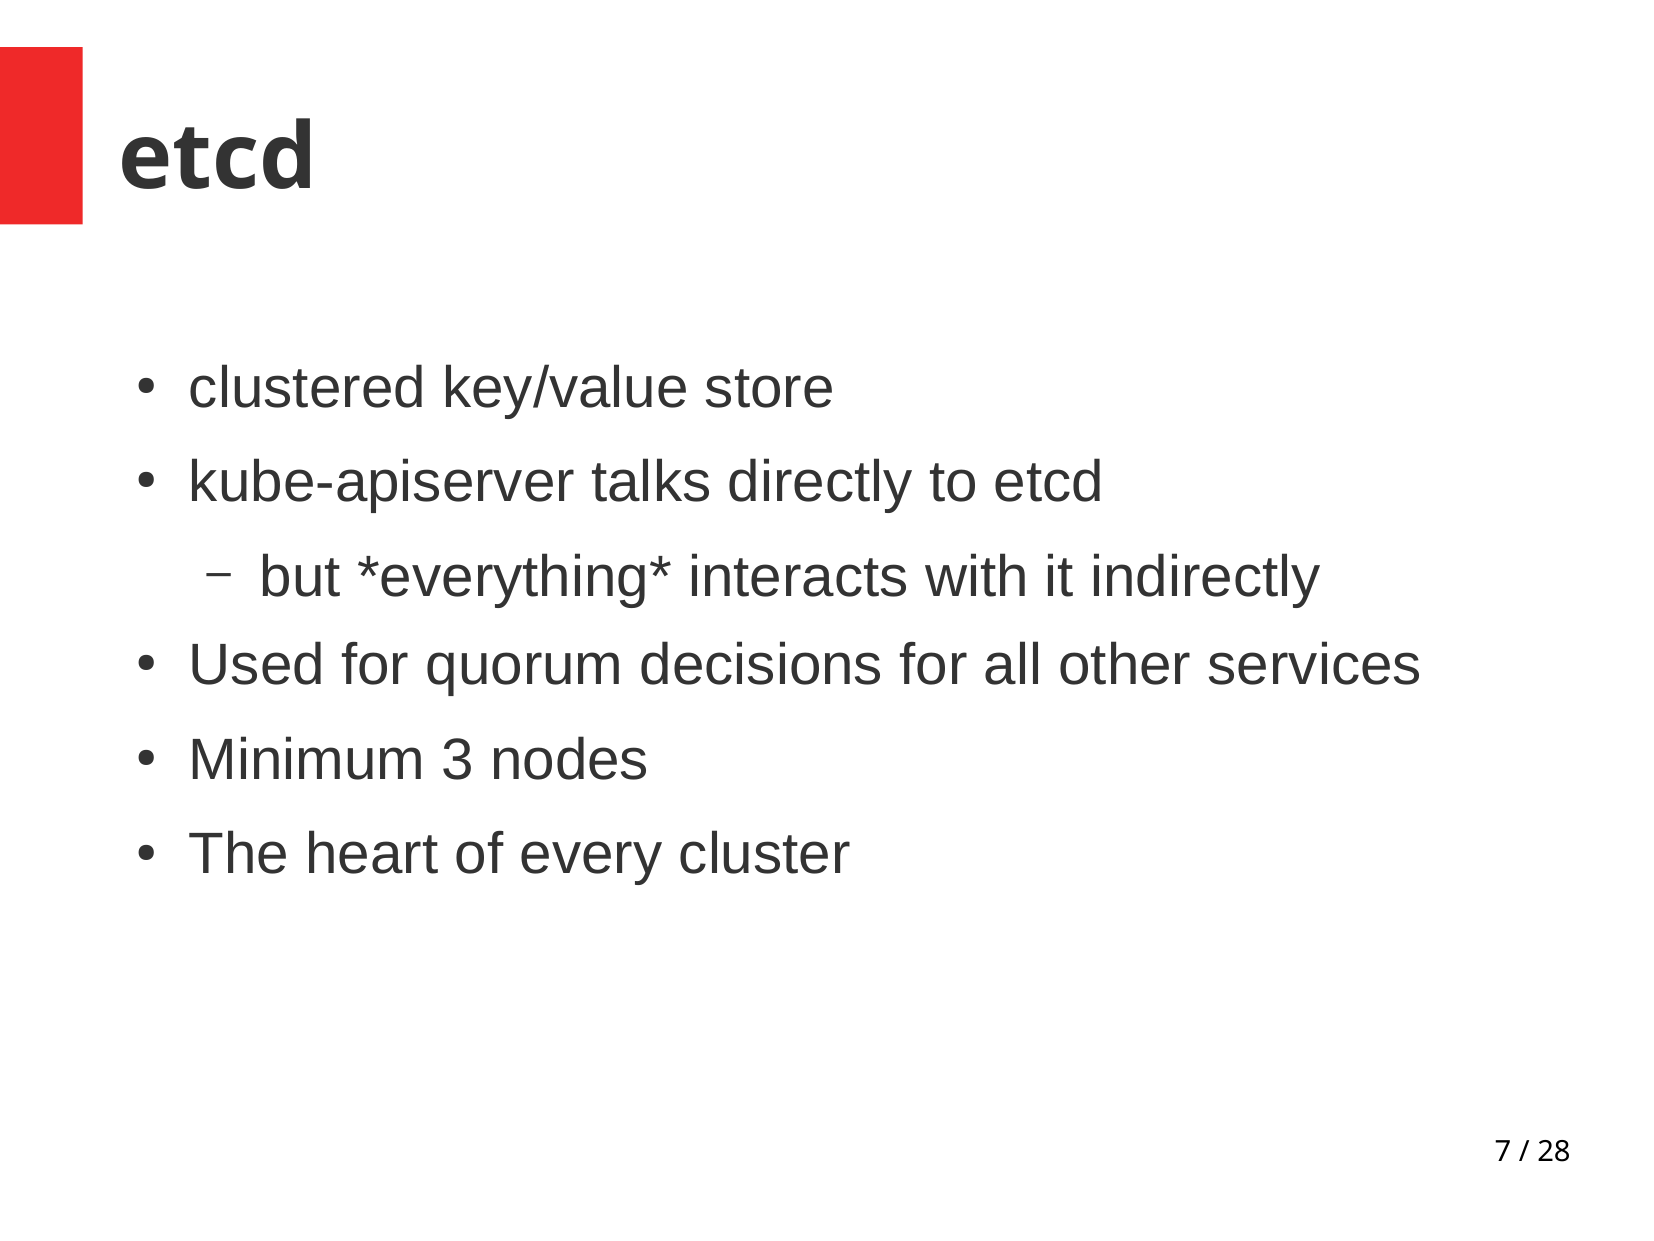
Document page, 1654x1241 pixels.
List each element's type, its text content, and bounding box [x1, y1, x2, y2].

title etcd [118, 49, 1571, 257]
list clustered key/value store kube-apiserver talks directly to etcd but *everything* interacts with it indirectly Used for quorum decisions for all other services Minimum 3 nodes The heart of every cluster [118, 354, 1536, 1074]
